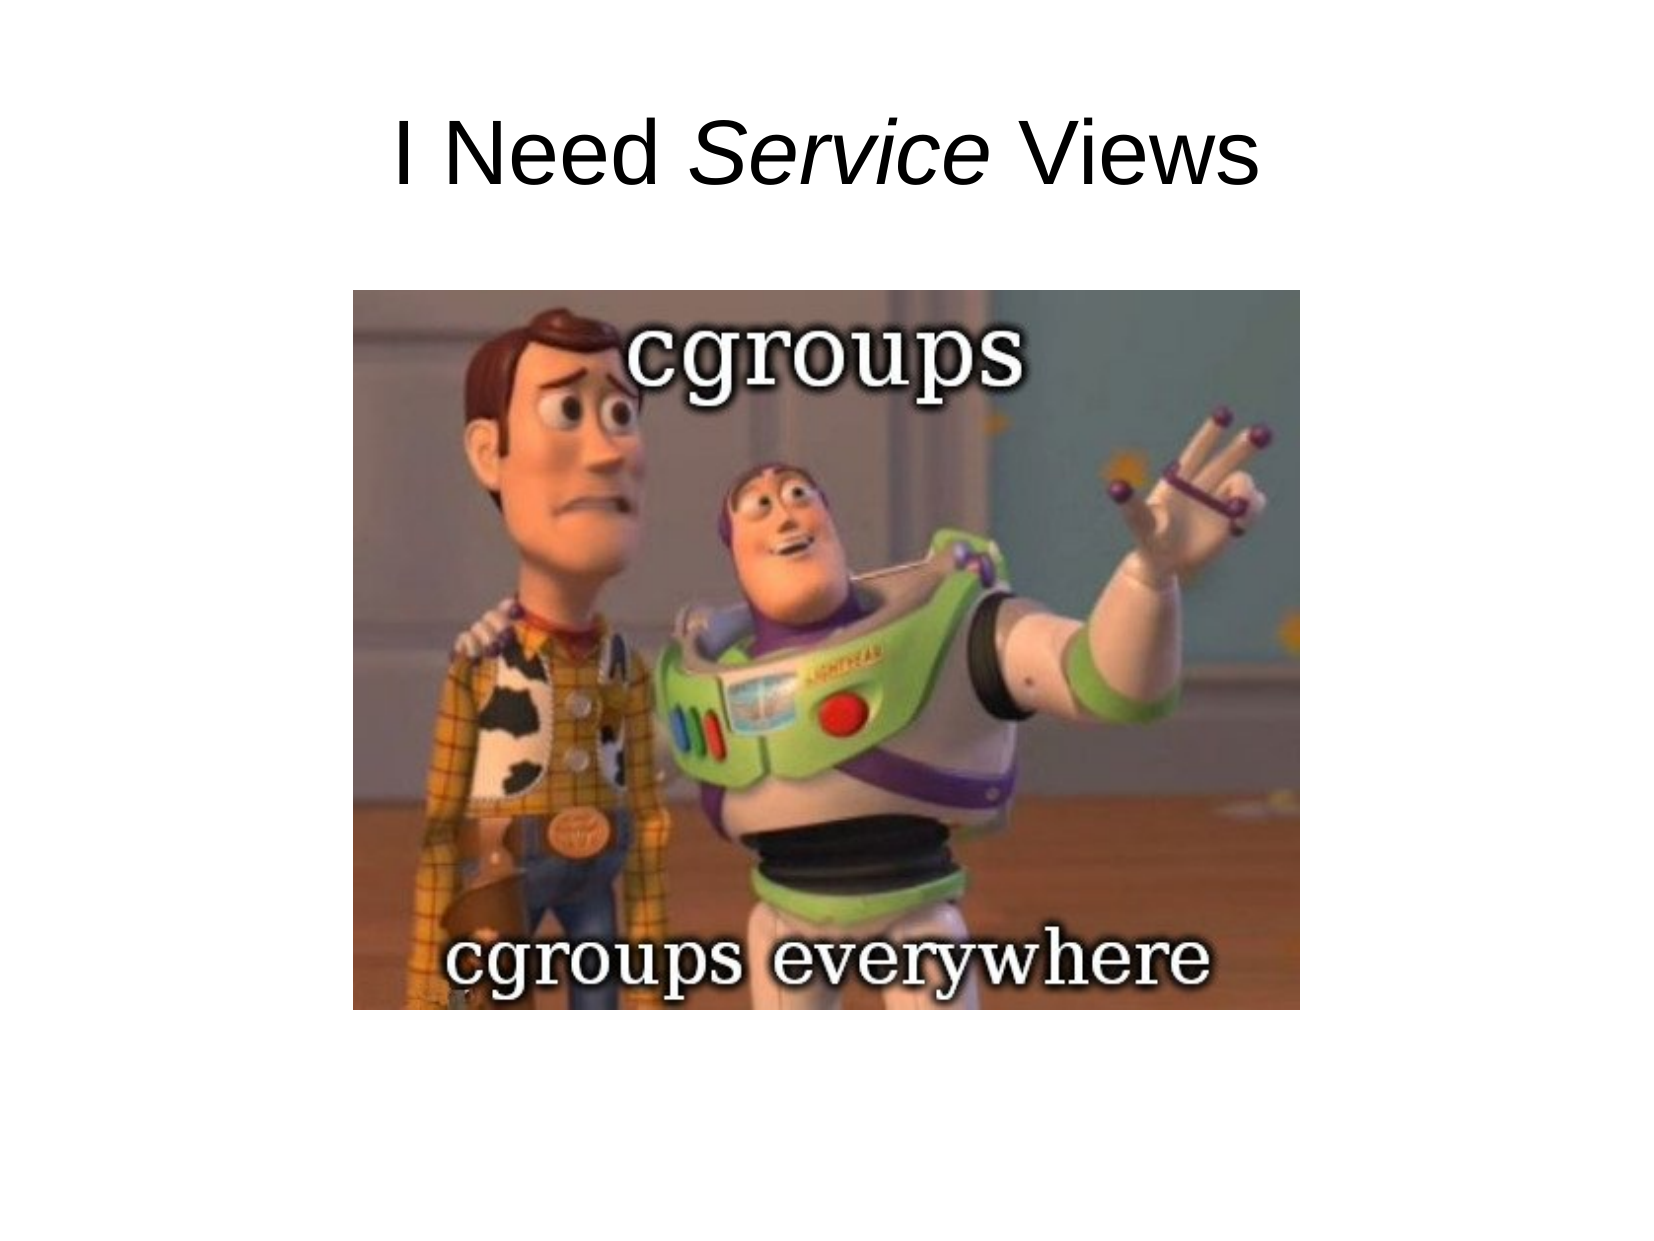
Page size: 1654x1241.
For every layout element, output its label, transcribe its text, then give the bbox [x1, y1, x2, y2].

title I Need Service Views [82, 49, 1571, 257]
picture [353, 290, 1300, 1010]
